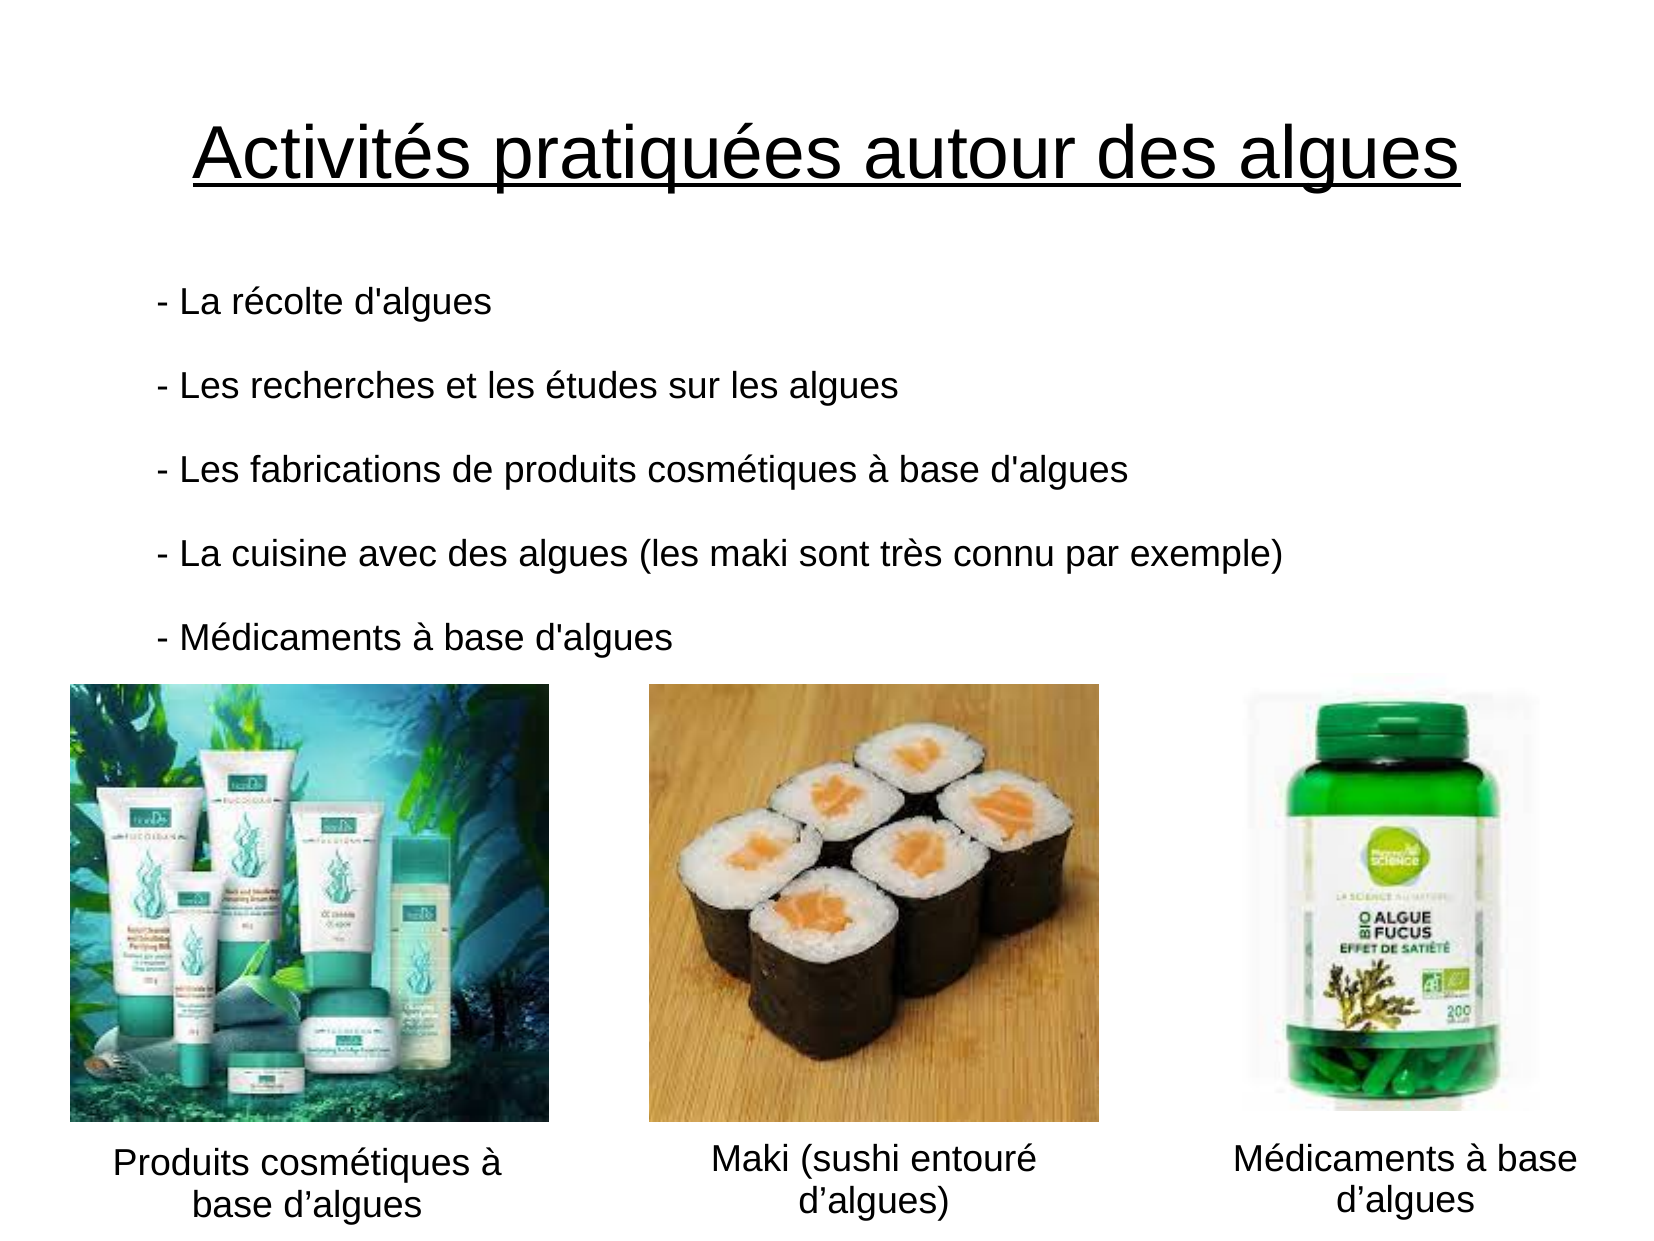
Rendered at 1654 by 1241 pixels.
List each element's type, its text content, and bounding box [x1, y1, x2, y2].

text_box - La récolte d'algues - Les recherches et les études sur les algues - Les fabrications de produits cosmétiques à base d'algues - La cuisine avec des algues (les maki sont très connu par exemple) - Médicaments à base d'algues [141, 273, 1359, 674]
text_box Produits cosmétiques à base d’algues [82, 1133, 532, 1233]
text_box Médicaments à base d’algues [1216, 1129, 1595, 1229]
picture [649, 684, 1099, 1123]
title Activités pratiquées autour des algues [82, 49, 1571, 257]
text_box Maki (sushi entouré d’algues) [649, 1129, 1099, 1229]
picture [1166, 673, 1604, 1111]
picture [70, 684, 549, 1122]
